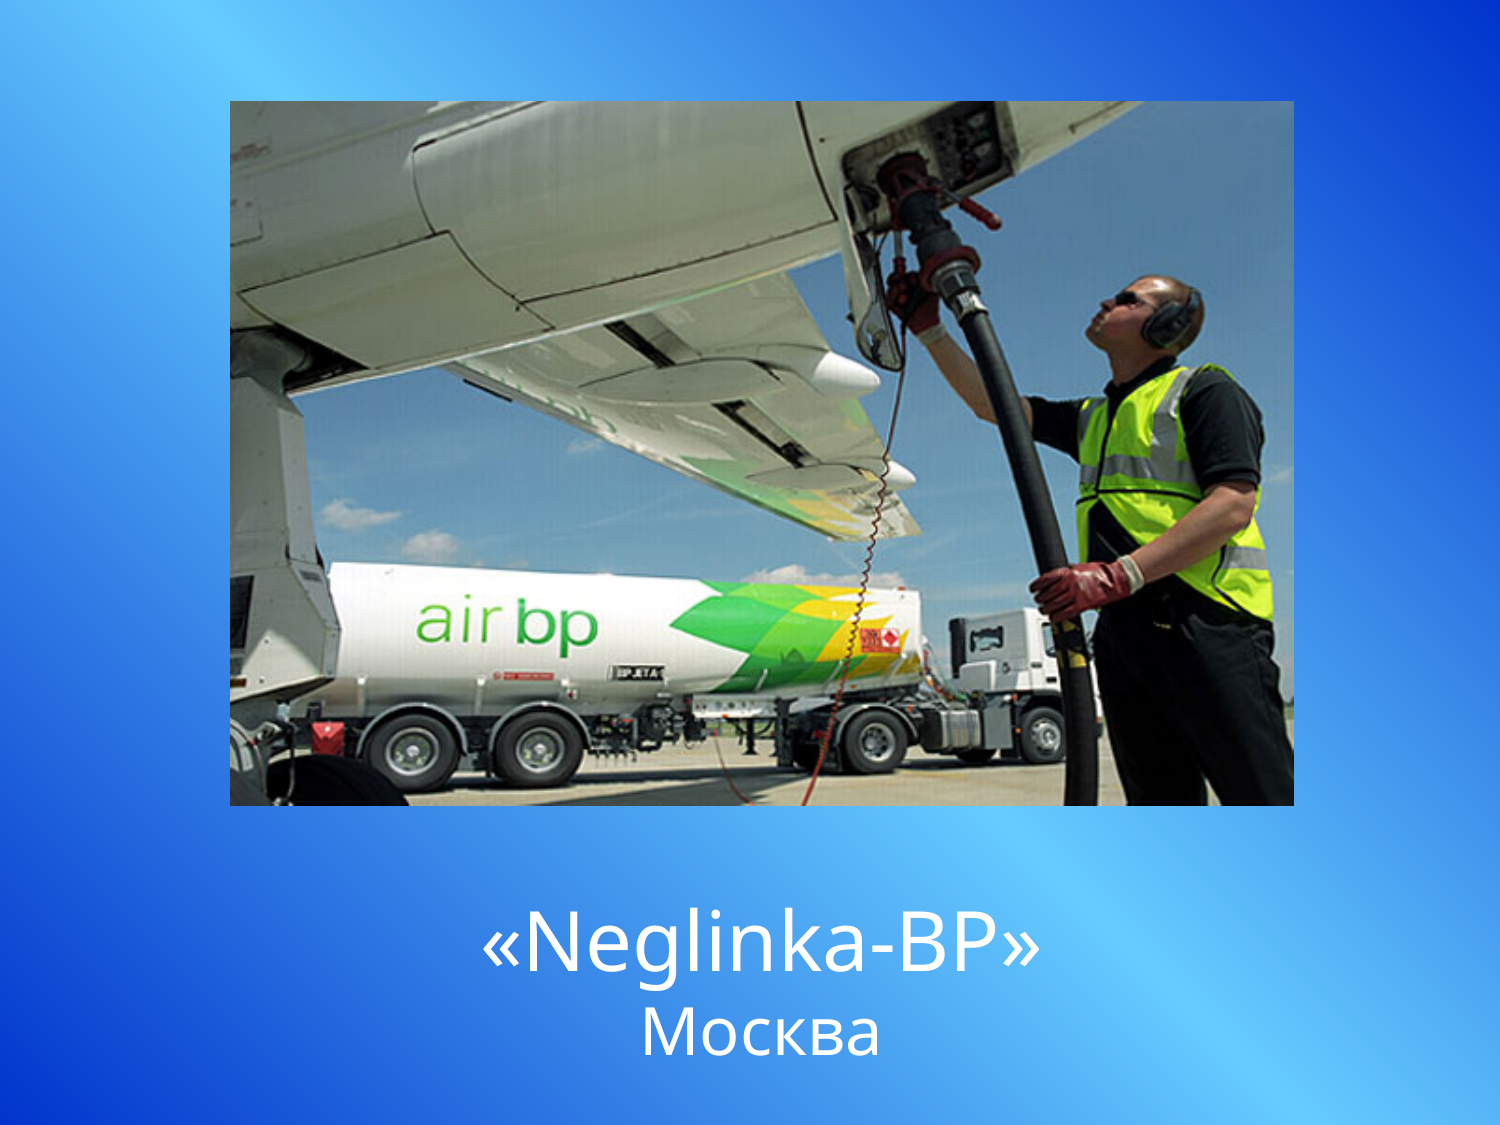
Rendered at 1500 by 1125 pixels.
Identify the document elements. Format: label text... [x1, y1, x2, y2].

picture [230, 101, 1294, 806]
text_box «Neglinka-BP» Москва [123, 857, 1399, 1099]
